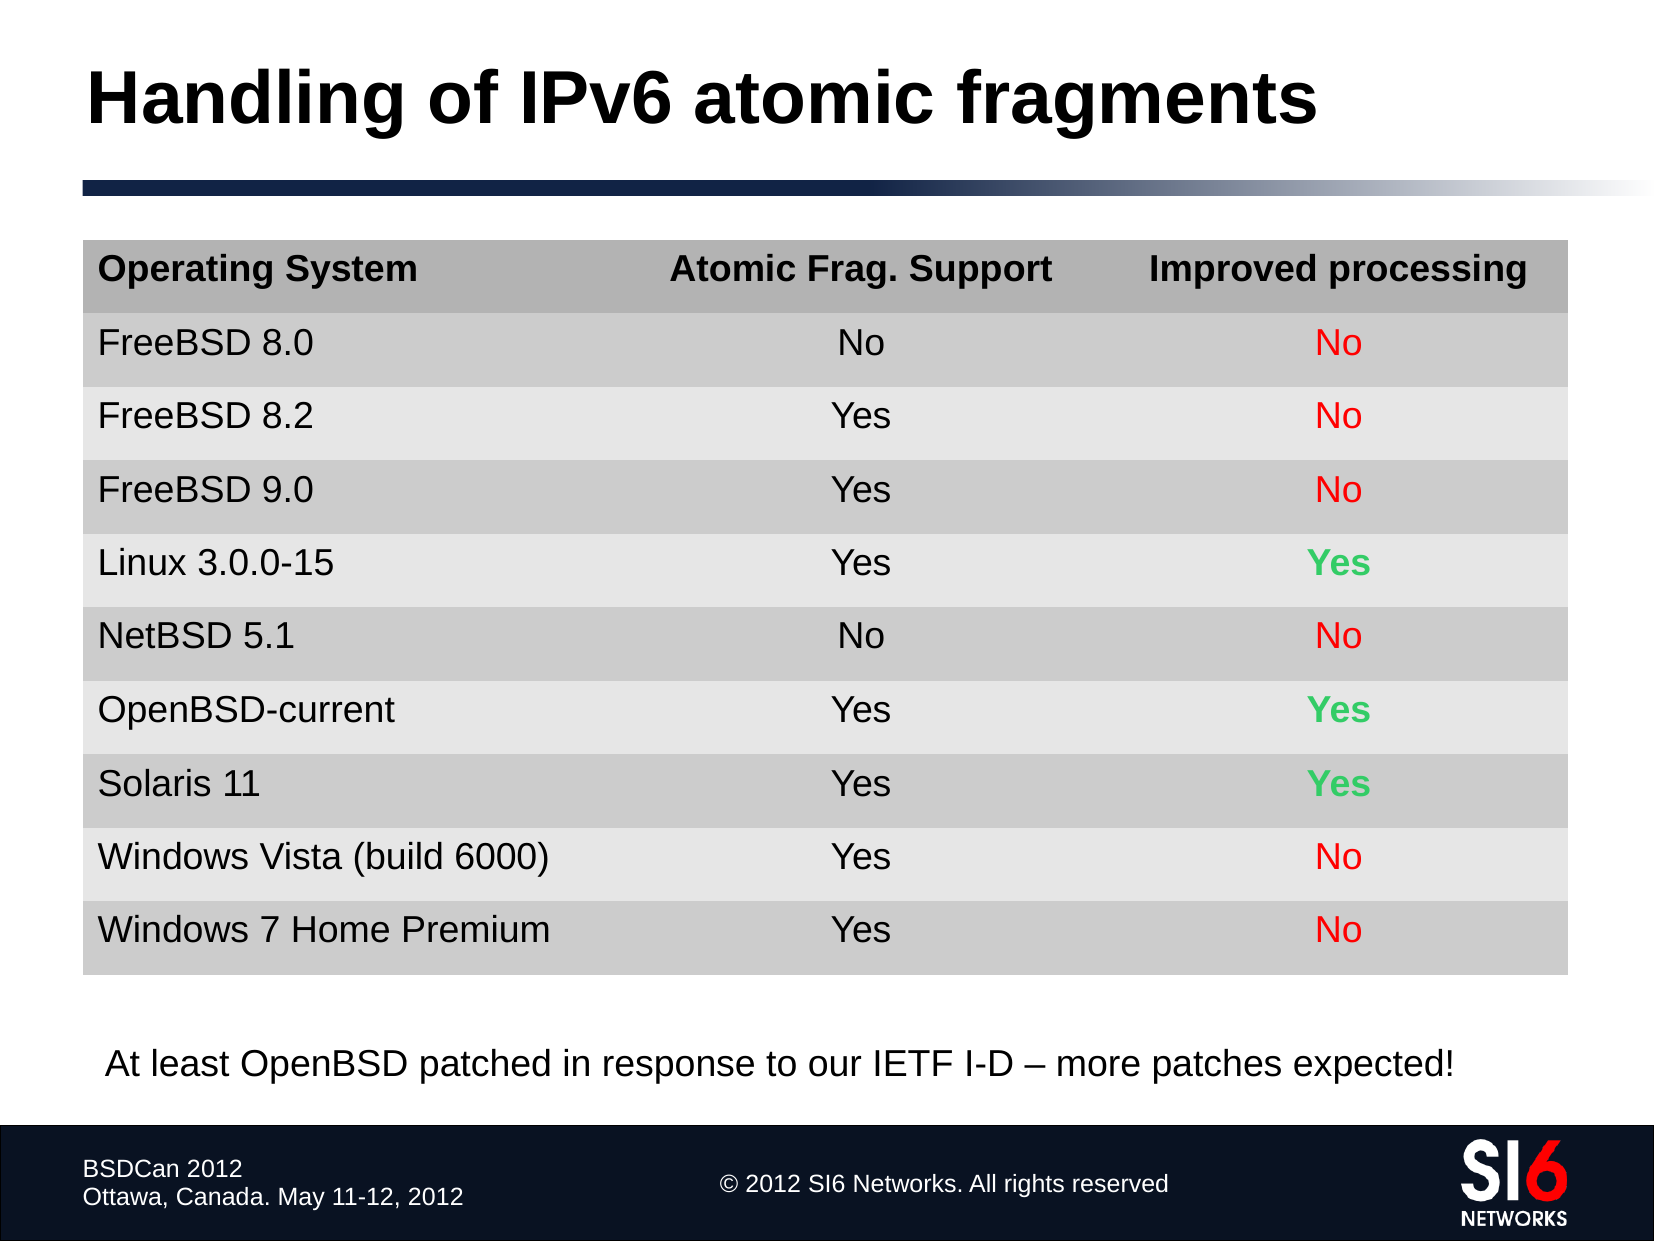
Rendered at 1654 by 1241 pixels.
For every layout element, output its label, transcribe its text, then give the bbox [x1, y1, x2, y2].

table_cell No [1109, 828, 1568, 901]
table_cell No [1109, 460, 1568, 534]
table_cell No [1109, 901, 1568, 975]
table_cell Yes [613, 681, 1109, 754]
table_header Atomic Frag. Support [613, 240, 1109, 313]
table_cell Yes [613, 828, 1109, 901]
table_cell Yes [613, 460, 1109, 534]
table_cell Linux 3.0.0-15 [83, 534, 613, 607]
table_cell Yes [1109, 681, 1568, 754]
table_cell Solaris 11 [83, 754, 613, 828]
text_box At least OpenBSD patched in response to our IETF I-D – more patches expected! [90, 1035, 1471, 1092]
table_cell Windows Vista (build 6000) [83, 828, 613, 901]
table_cell FreeBSD 8.2 [83, 387, 613, 460]
table_cell Yes [613, 387, 1109, 460]
table_cell NetBSD 5.1 [83, 607, 613, 681]
table_cell No [613, 607, 1109, 681]
table_cell FreeBSD 8.0 [83, 313, 613, 387]
table_cell FreeBSD 9.0 [83, 460, 613, 534]
table_header Improved processing [1109, 240, 1568, 313]
picture [1461, 1139, 1567, 1226]
table_header Operating System [83, 240, 613, 313]
table_cell Yes [1109, 534, 1568, 607]
table_cell Yes [613, 901, 1109, 975]
table_cell No [1109, 313, 1568, 387]
table_cell Windows 7 Home Premium [83, 901, 613, 975]
title Handling of IPv6 atomic fragments [86, 30, 1576, 166]
table_cell No [613, 313, 1109, 387]
table_cell No [1109, 387, 1568, 460]
table_cell Yes [1109, 754, 1568, 828]
table_cell No [1109, 607, 1568, 681]
table_cell Yes [613, 754, 1109, 828]
table_cell Yes [613, 534, 1109, 607]
table_cell OpenBSD-current [83, 681, 613, 754]
